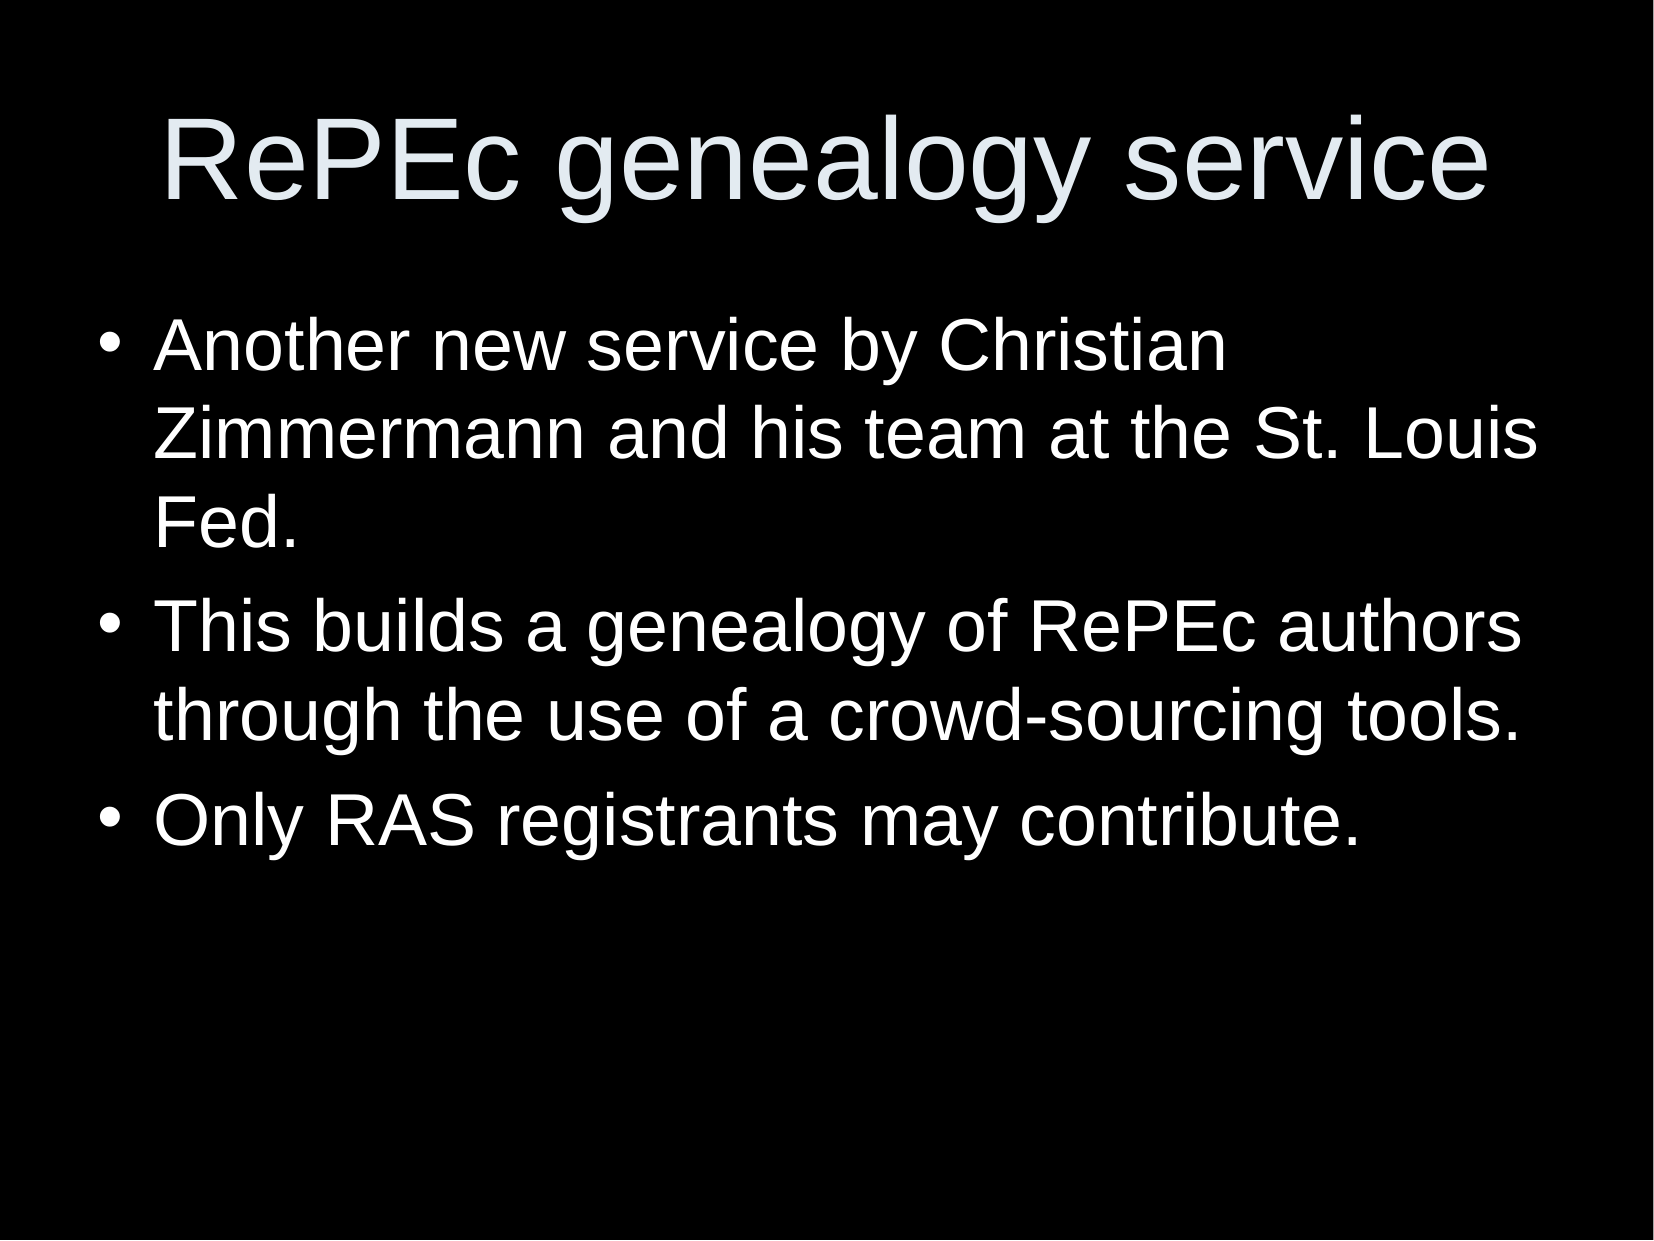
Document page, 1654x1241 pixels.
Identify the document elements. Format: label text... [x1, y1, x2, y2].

title RePEc genealogy service [82, 49, 1571, 257]
list Another new service by Christian Zimmermann and his team at the St. Louis Fed. This builds a genealogy of RePEc authors through the use of a crowd-sourcing tools. Only RAS registrants may contribute. [82, 289, 1571, 1108]
